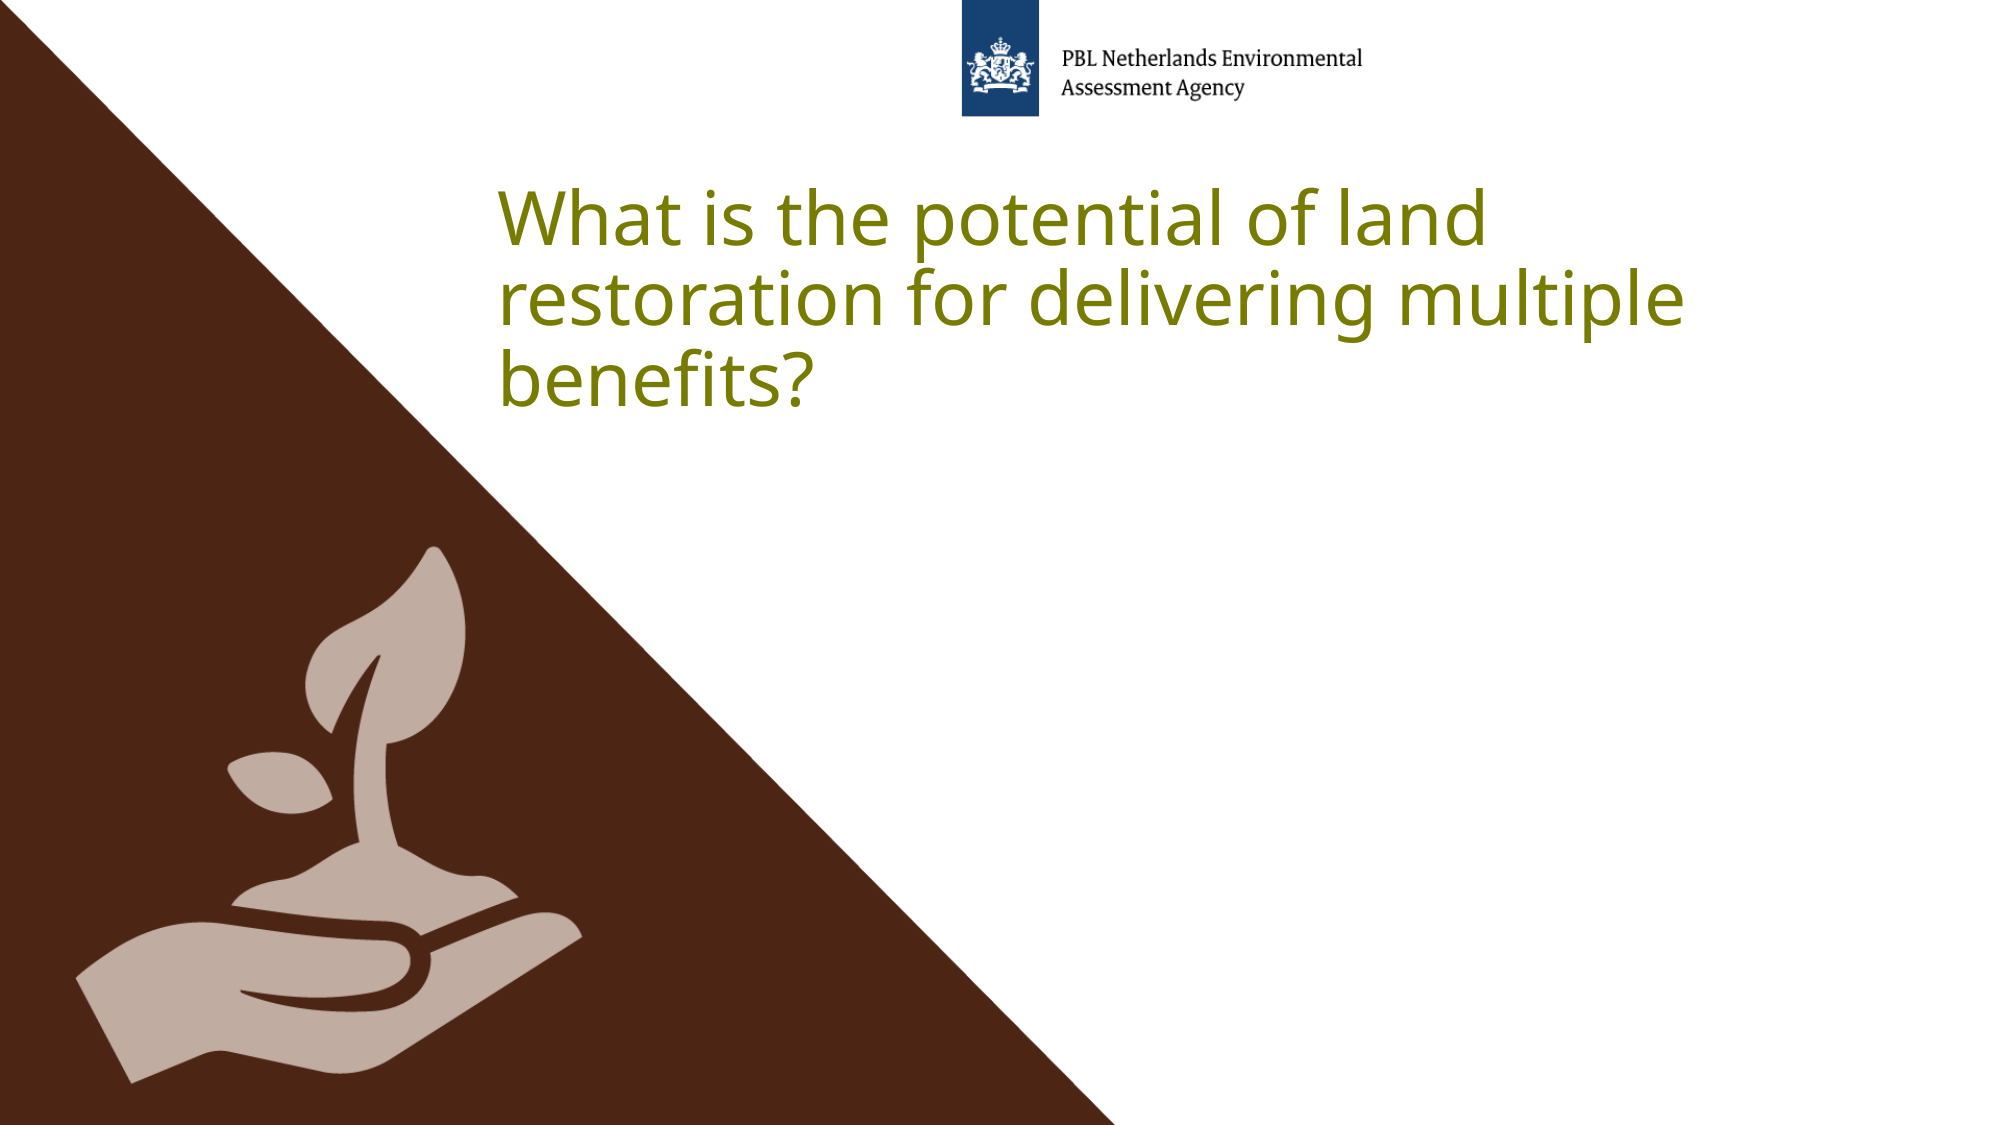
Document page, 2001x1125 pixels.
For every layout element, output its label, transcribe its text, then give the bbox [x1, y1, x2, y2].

title What is the potential of land restoration for delivering multiple benefits? [482, 172, 1897, 329]
picture [0, 0, 2000, 1125]
